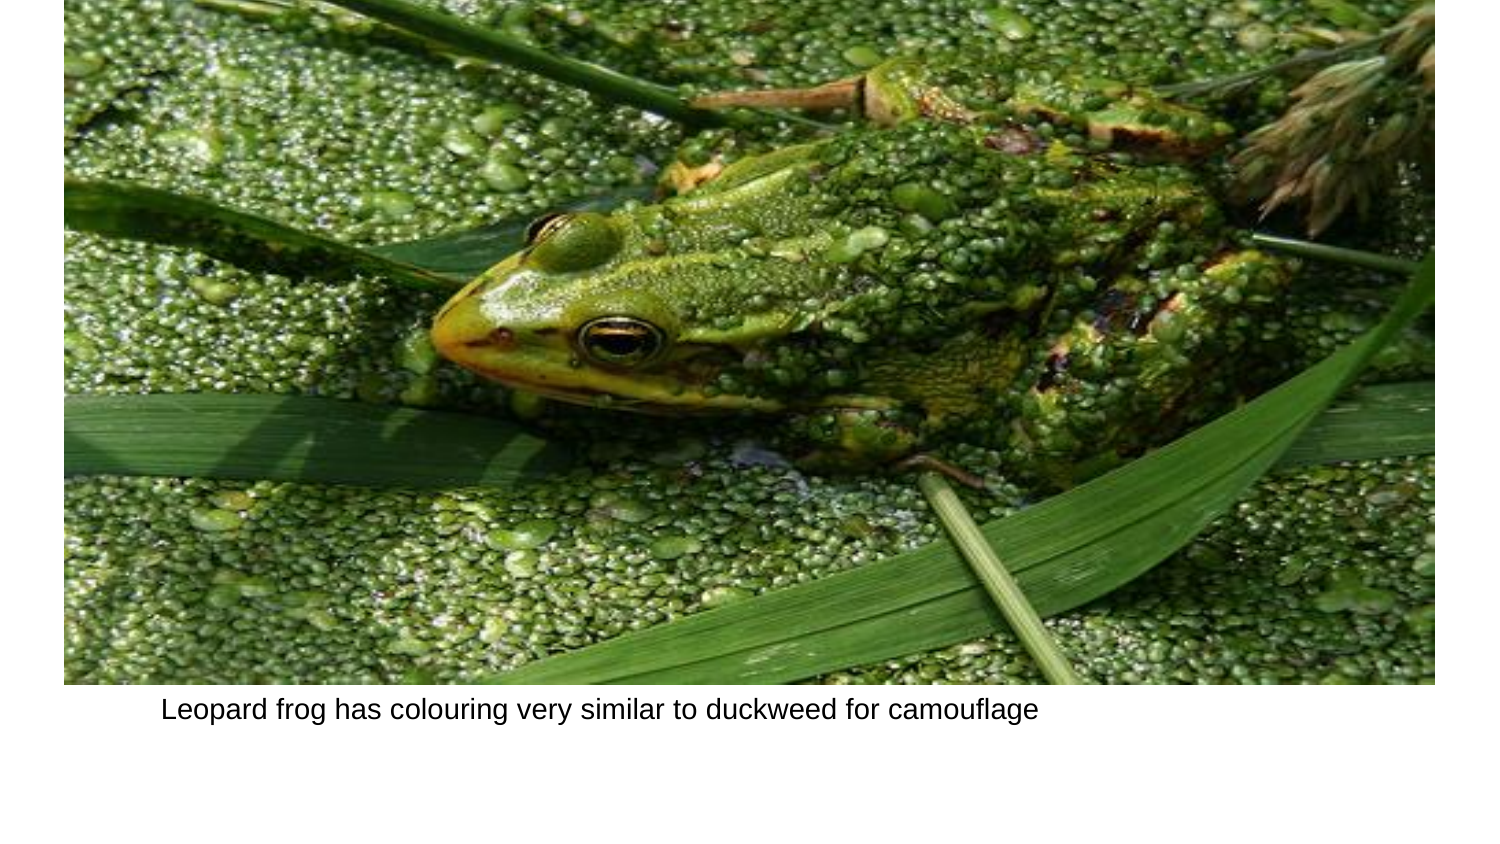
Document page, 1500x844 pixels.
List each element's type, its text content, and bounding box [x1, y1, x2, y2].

picture [64, 0, 1435, 685]
list Leopard frog has colouring very similar to duckweed for camouflage [112, 685, 1388, 807]
